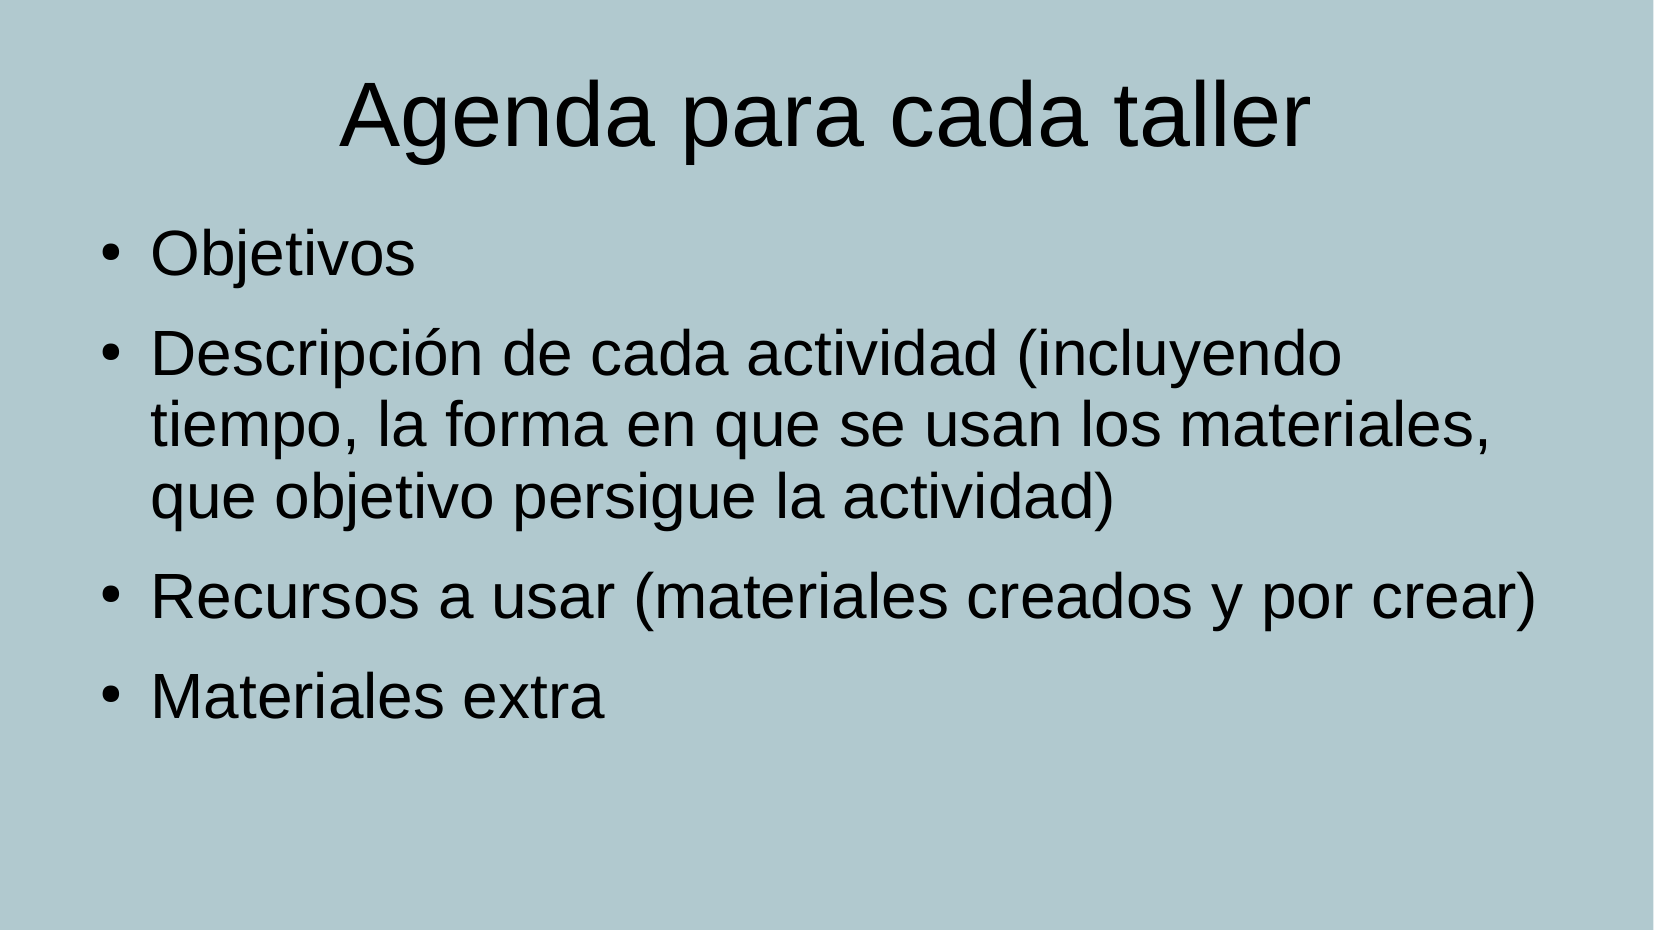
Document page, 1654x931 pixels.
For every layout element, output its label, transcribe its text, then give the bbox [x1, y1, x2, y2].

title Agenda para cada taller [82, 37, 1571, 193]
list Objetivos Descripción de cada actividad (incluyendo tiempo, la forma en que se usan los materiales, que objetivo persigue la actividad) Recursos a usar (materiales creados y por crear) Materiales extra [82, 217, 1571, 758]
